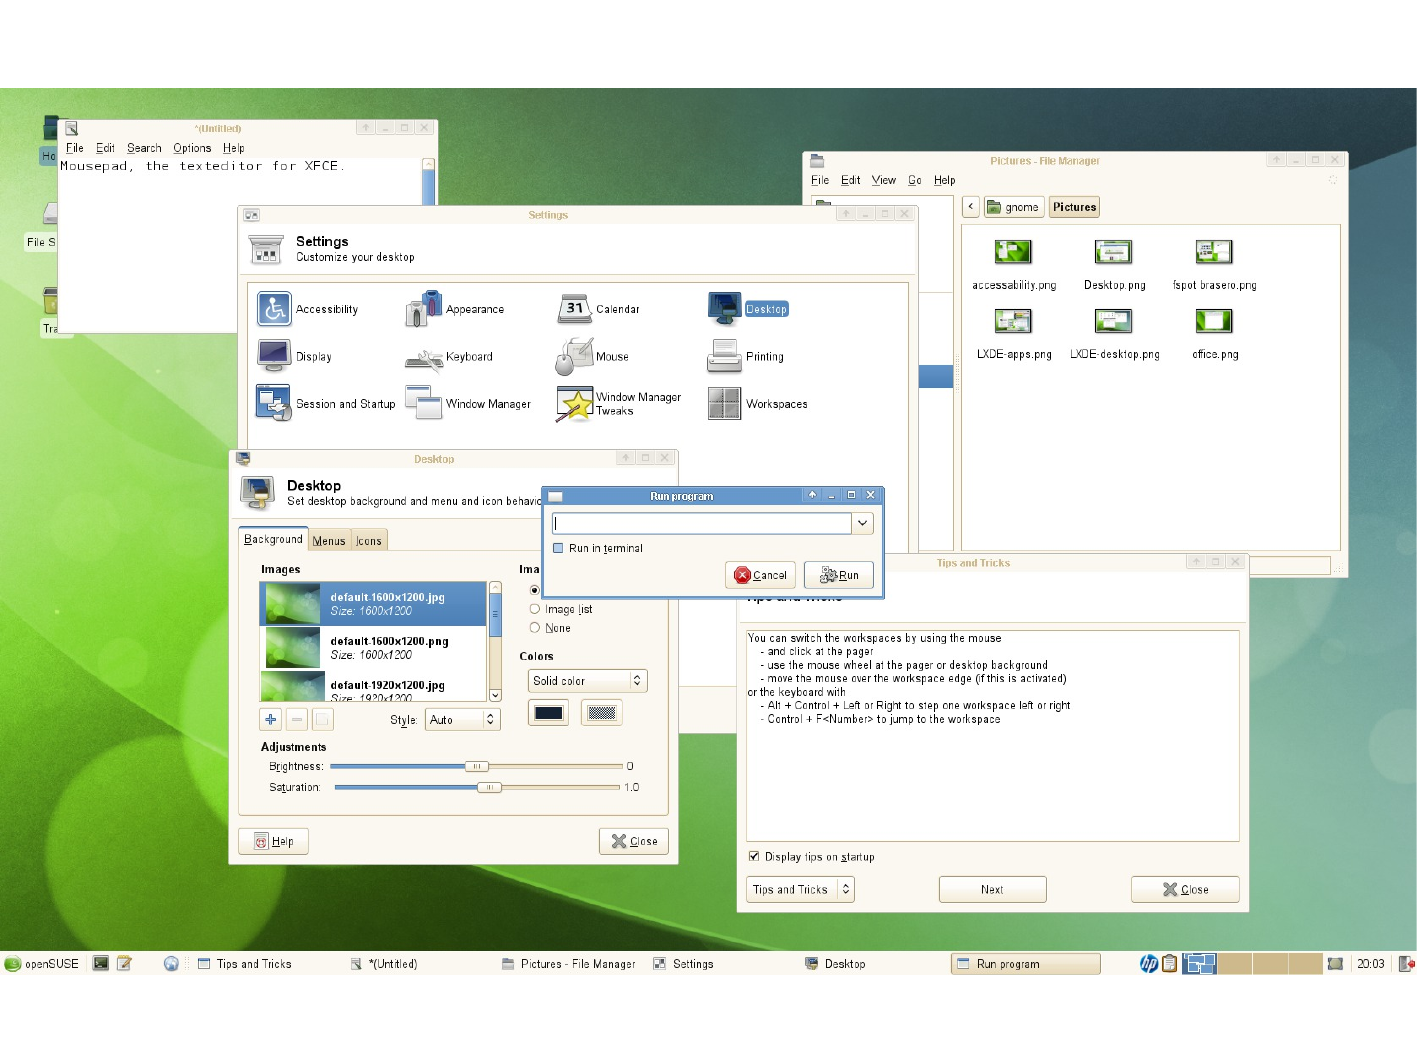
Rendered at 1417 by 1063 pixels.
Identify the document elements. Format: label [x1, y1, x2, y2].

picture [0, 88, 1417, 975]
